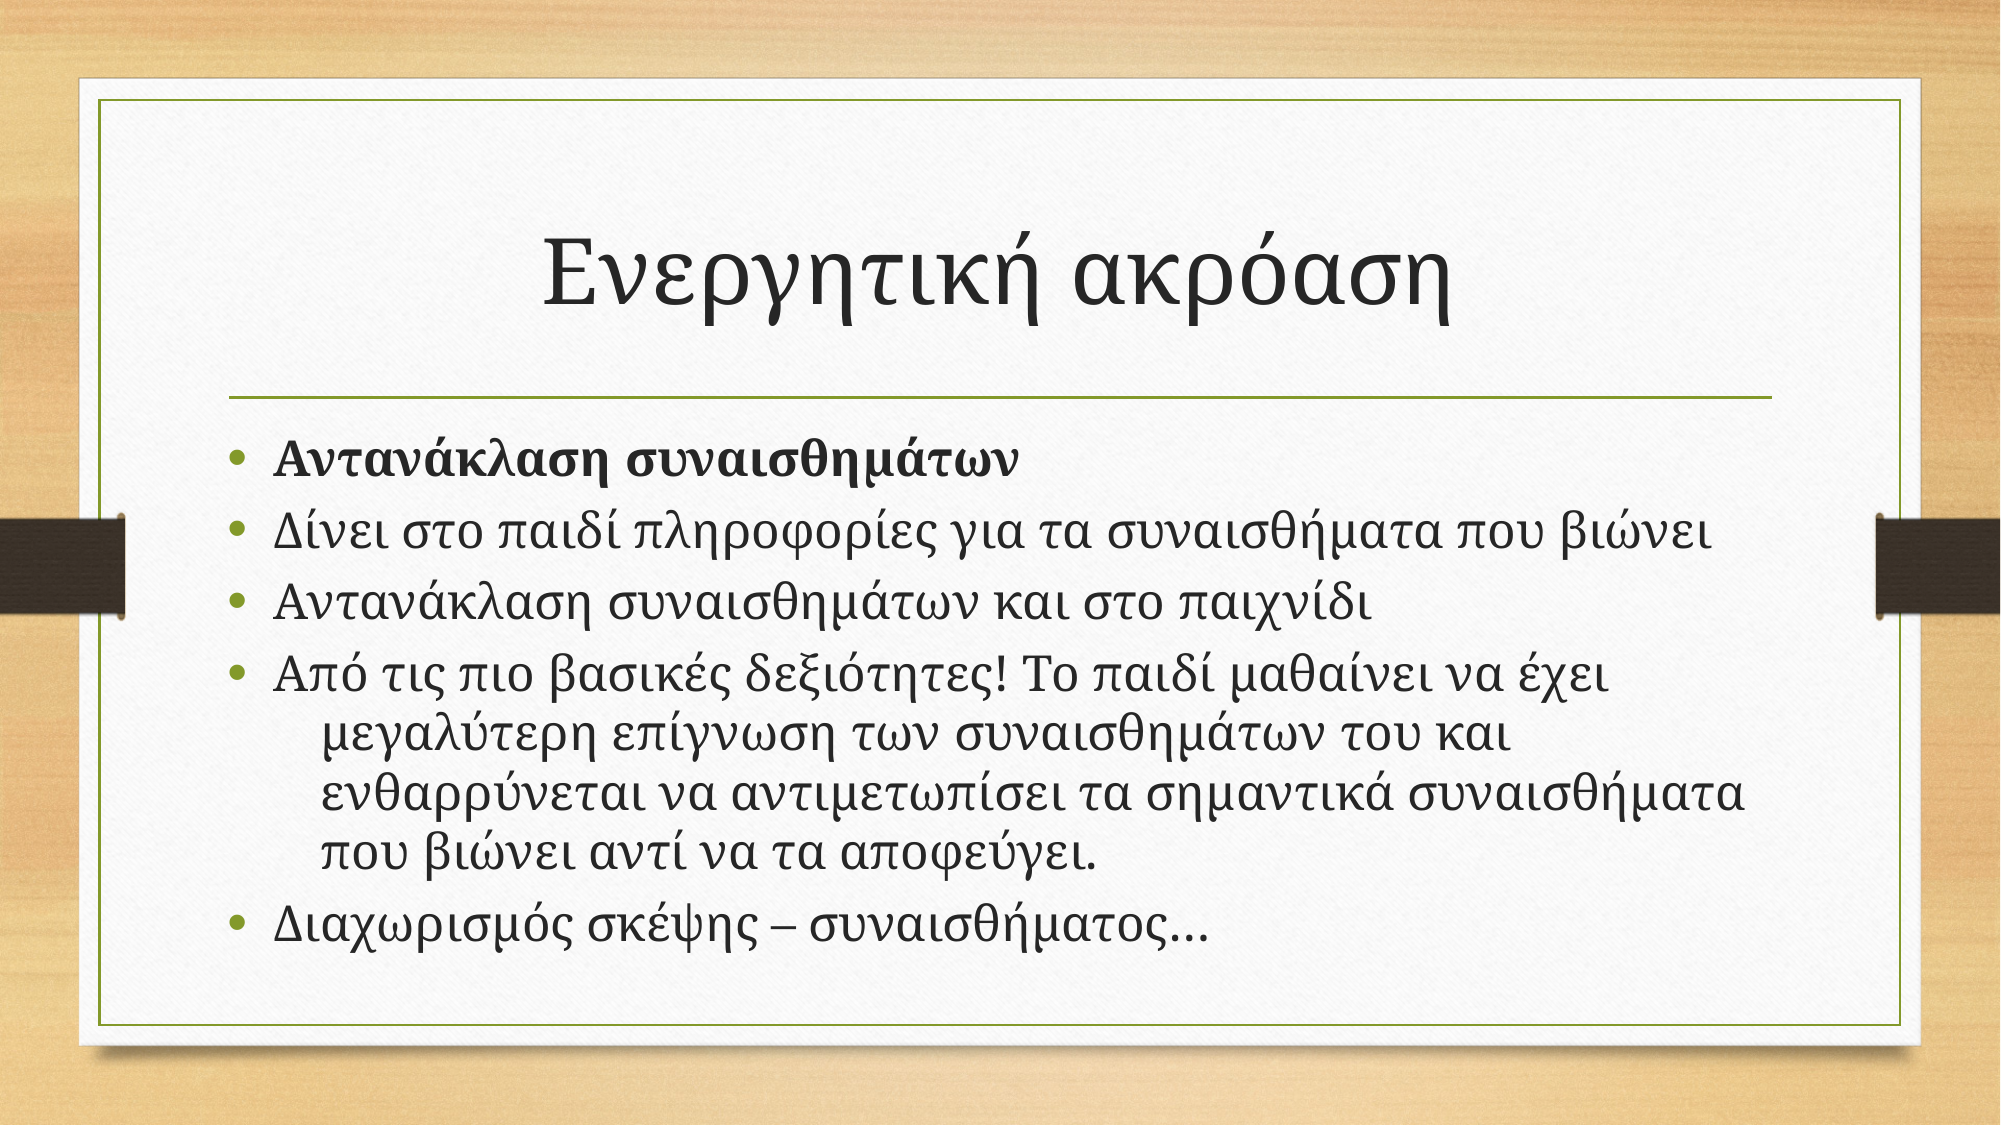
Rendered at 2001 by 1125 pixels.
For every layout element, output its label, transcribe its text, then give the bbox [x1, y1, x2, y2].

list Αντανάκλαση συναισθημάτων Δίνει στο παιδί πληροφορίες για τα συναισθήματα που βιώνει Αντανάκλαση συναισθημάτων και στο παιχνίδι Από τις πιο βασικές δεξιότητες! Το παιδί μαθαίνει να έχει μεγαλύτερη επίγνωση των συναισθημάτων του και ενθαρρύνεται να αντιμετωπίσει τα σημαντικά συναισθήματα που βιώνει αντί να τα αποφεύγει. Διαχωρισμός σκέψης – συναισθήματος… [212, 419, 1788, 964]
title Ενεργητική ακρόαση [212, 161, 1788, 376]
